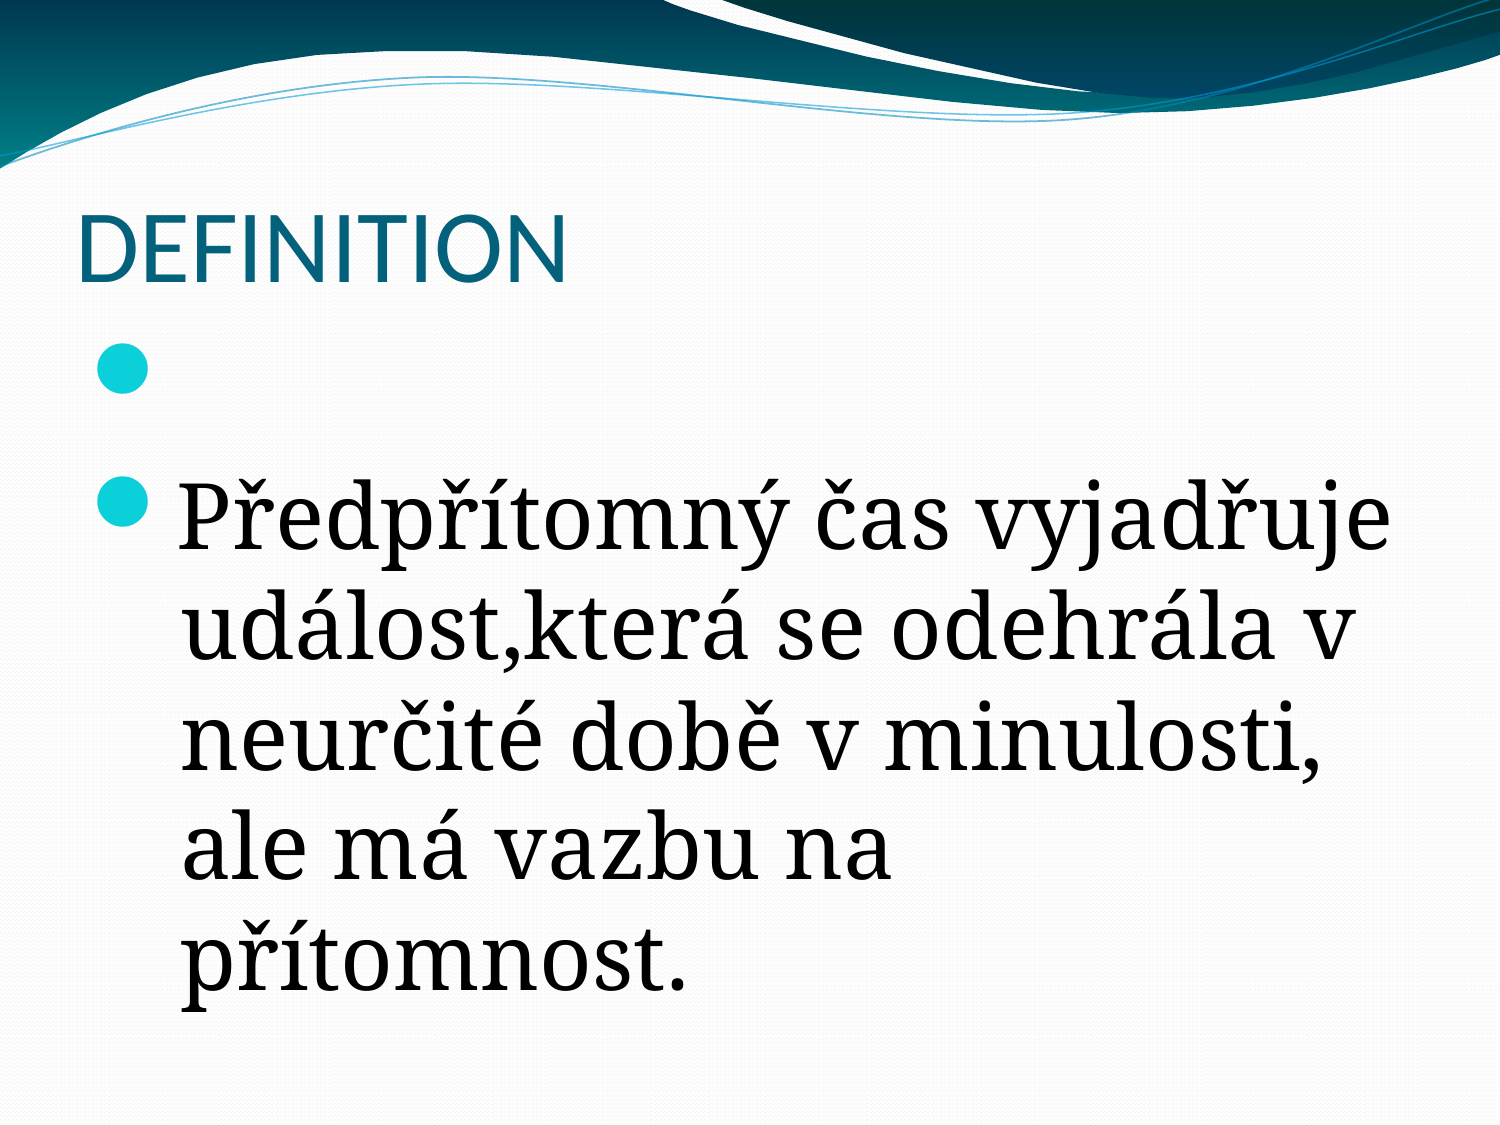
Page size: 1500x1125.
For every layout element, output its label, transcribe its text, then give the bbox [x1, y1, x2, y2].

list Předpřítomný čas vyjadřuje událost,která se odehrála v neurčité době v minulosti, ale má vazbu na přítomnost. [75, 317, 1426, 1038]
title DEFINITION [75, 115, 1426, 304]
